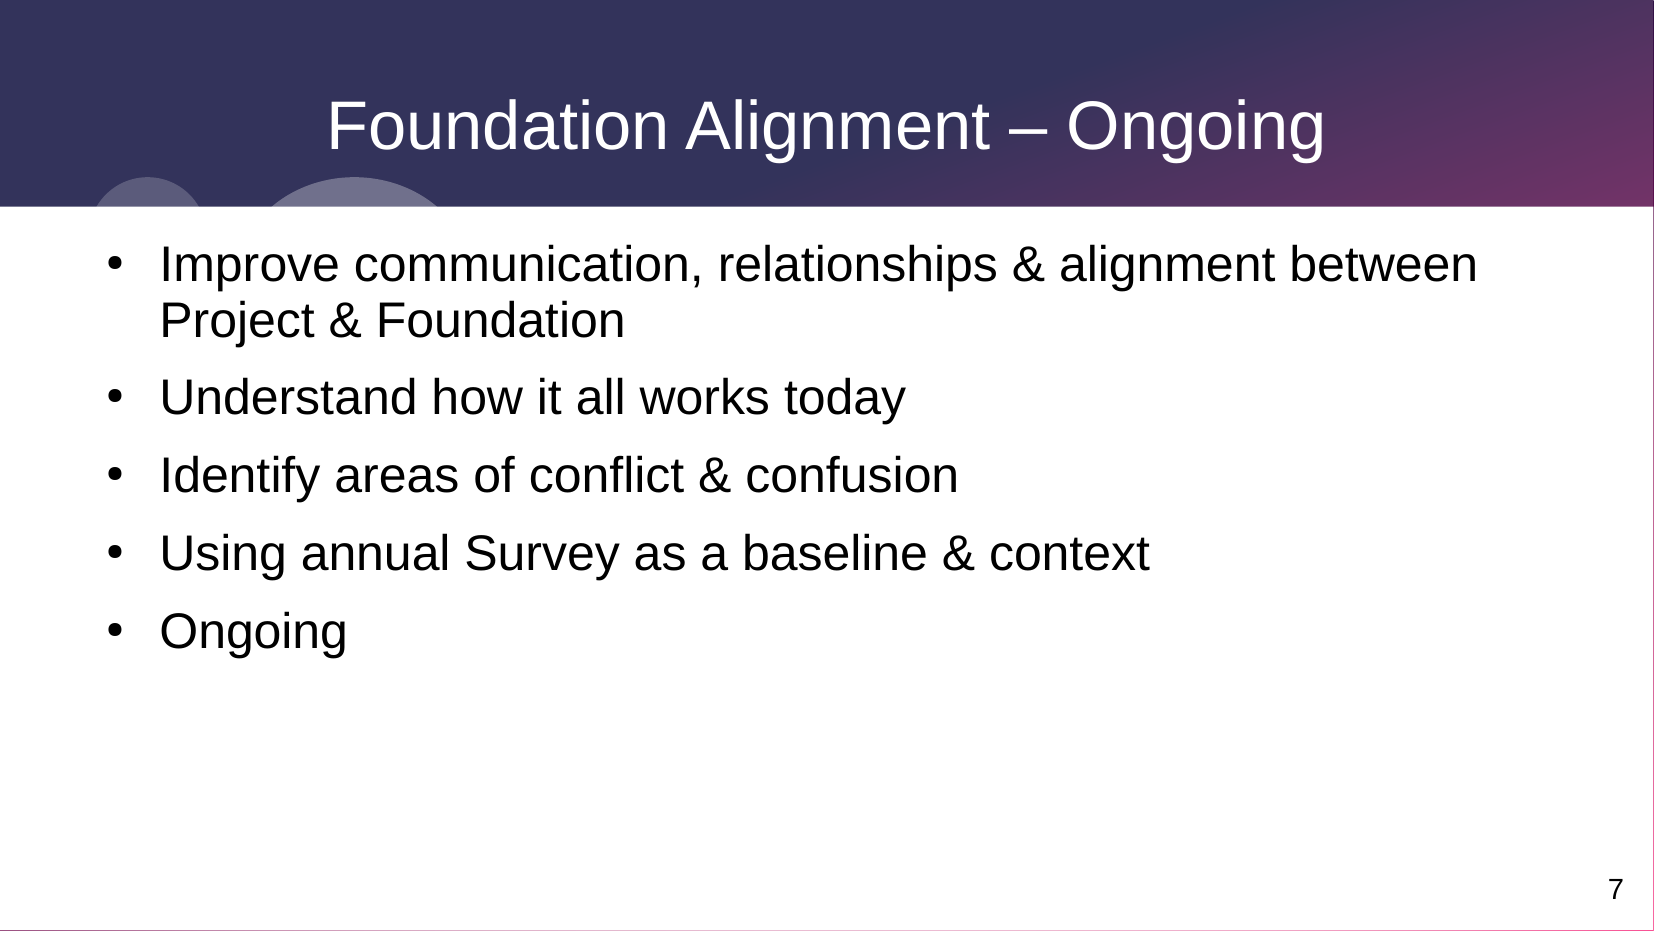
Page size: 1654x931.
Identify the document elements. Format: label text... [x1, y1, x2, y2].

title Foundation Alignment – Ongoing [88, 44, 1565, 207]
list Improve communication, relationships & alignment between Project & Foundation Understand how it all works today Identify areas of conflict & confusion Using annual Survey as a baseline & context Ongoing [88, 236, 1565, 827]
